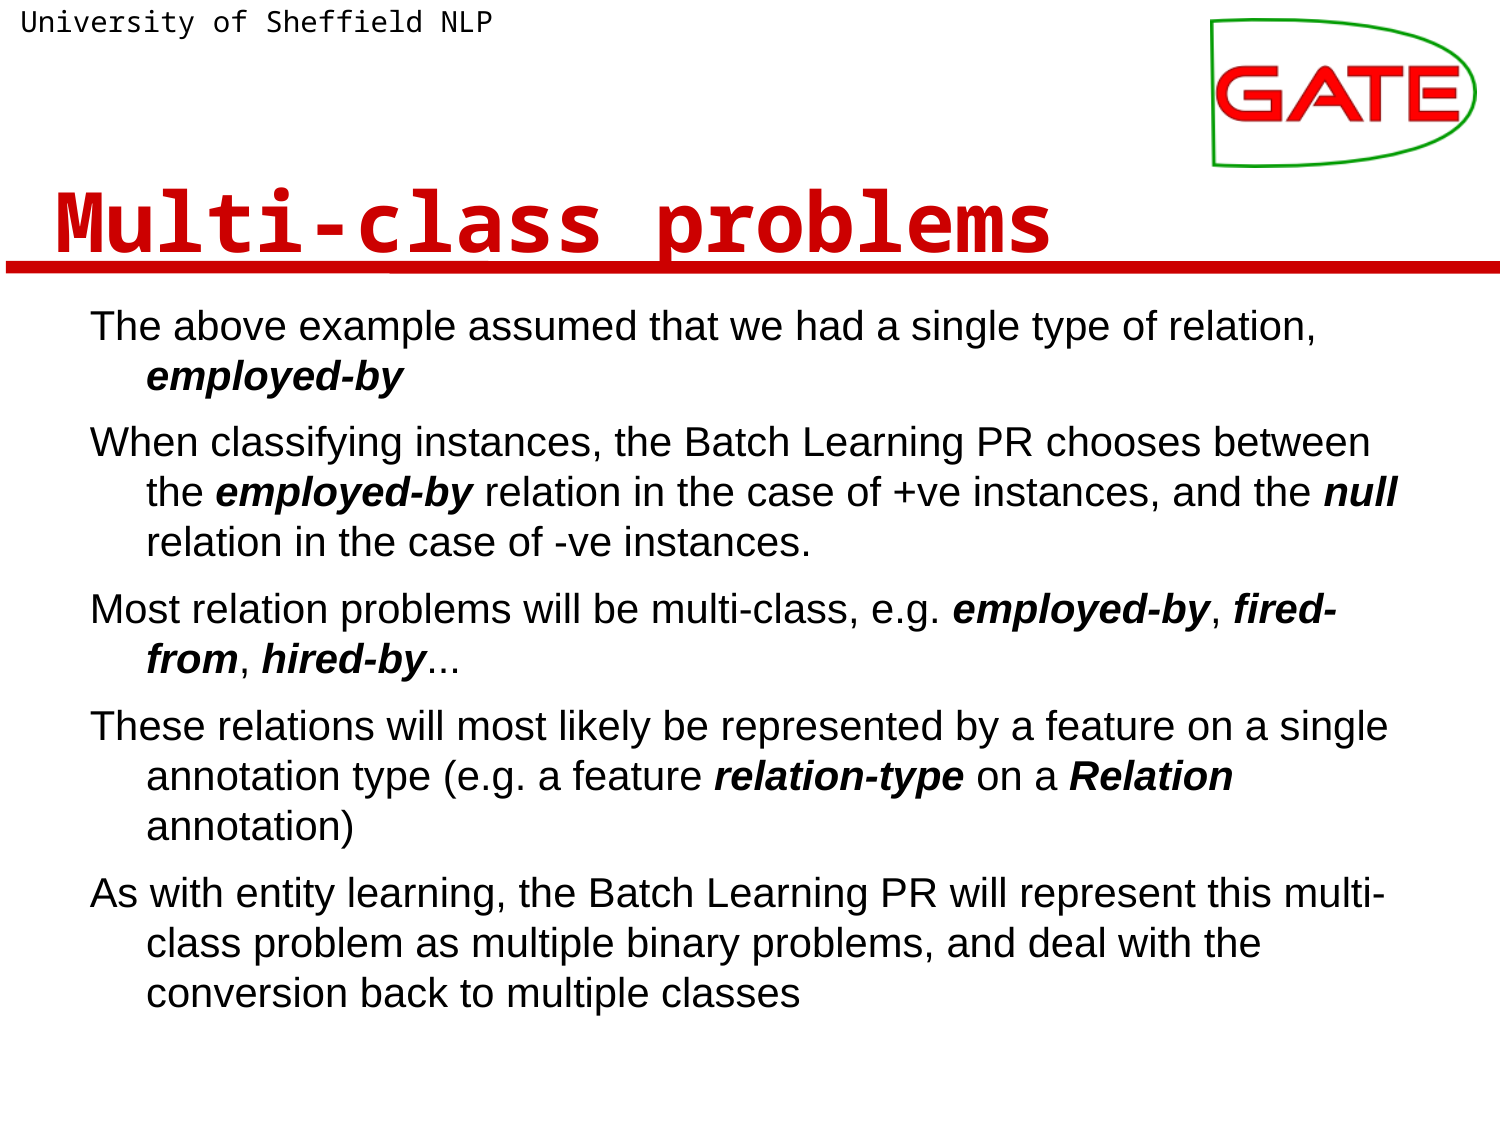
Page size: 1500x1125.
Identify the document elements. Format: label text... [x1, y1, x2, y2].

list The above example assumed that we had a single type of relation, employed-by When classifying instances, the Batch Learning PR chooses between the employed-by relation in the case of +ve instances, and the null relation in the case of -ve instances. Most relation problems will be multi-class, e.g. employed-by, fired-from, hired-by... These relations will most likely be represented by a feature on a single annotation type (e.g. a feature relation-type on a Relation annotation) As with entity learning, the Batch Learning PR will represent this multi-class problem as multiple binary problems, and deal with the conversion back to multiple classes [75, 290, 1425, 1020]
title Multi-class problems [41, 30, 1391, 277]
picture [1210, 18, 1477, 168]
